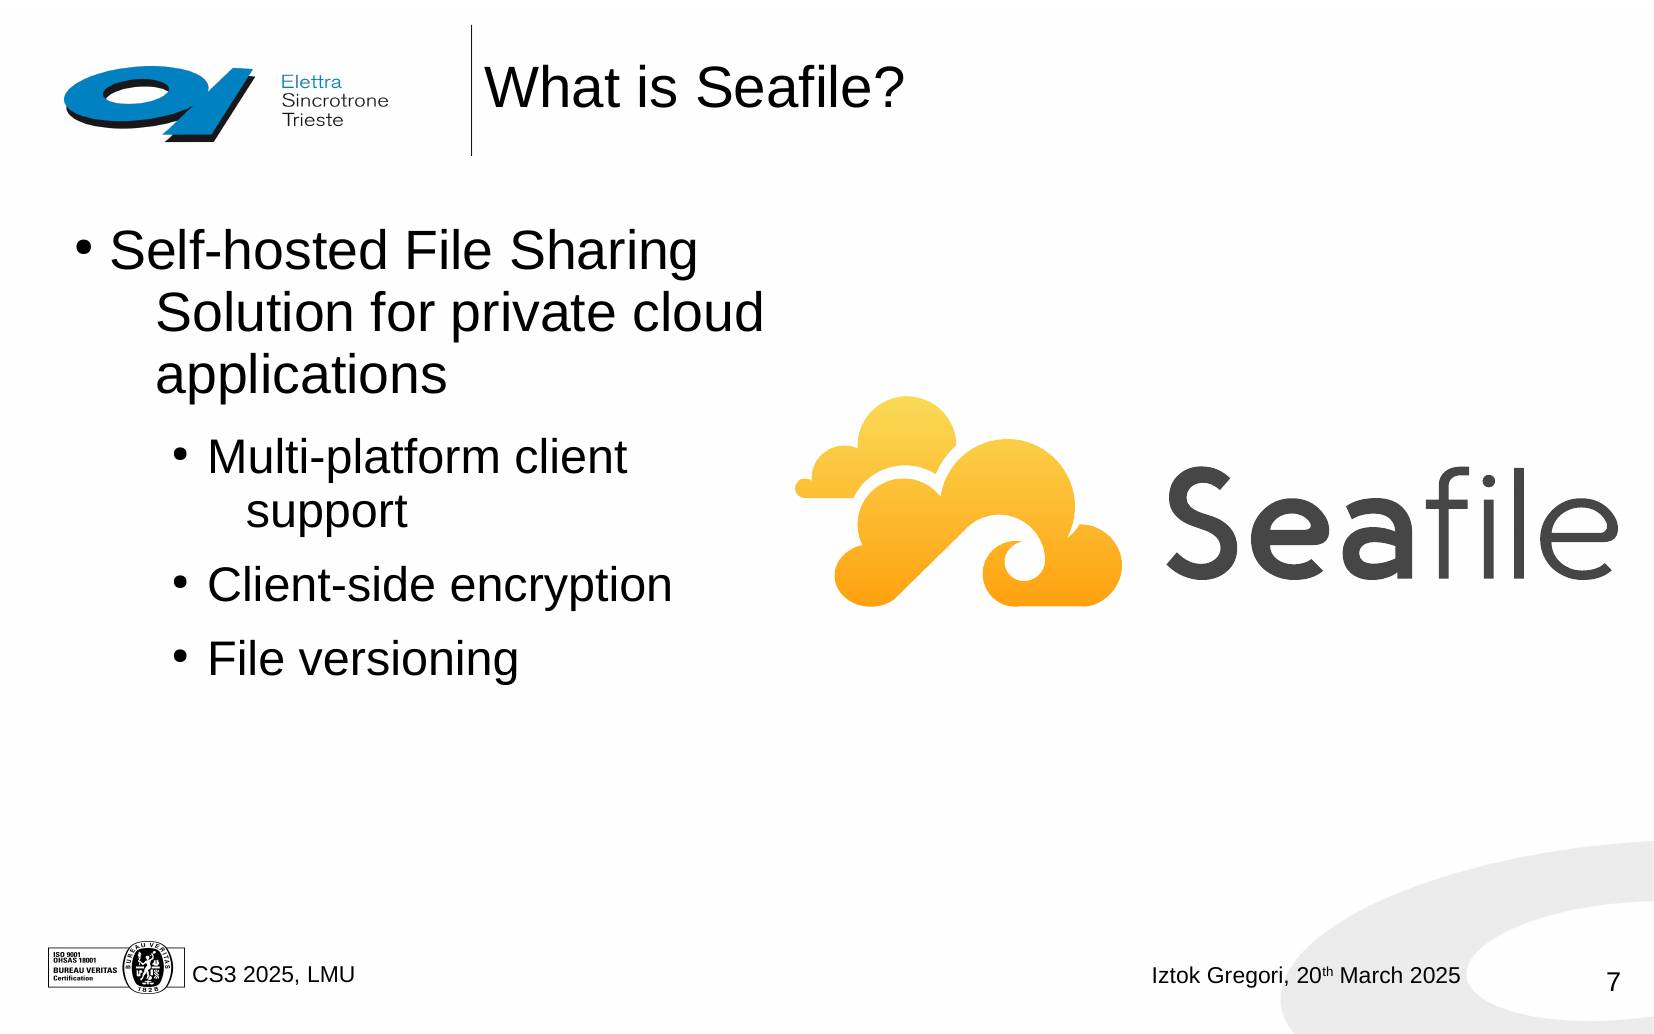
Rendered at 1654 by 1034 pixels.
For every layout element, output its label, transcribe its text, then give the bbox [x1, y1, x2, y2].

title What is Seafile? [484, 24, 1583, 153]
picture [0, 5, 1654, 1034]
text_box <number> [1606, 967, 1654, 1000]
list Self-hosted File Sharing Solution for private cloud applications Multi-platform client support Client-side encryption File versioning [59, 212, 792, 924]
